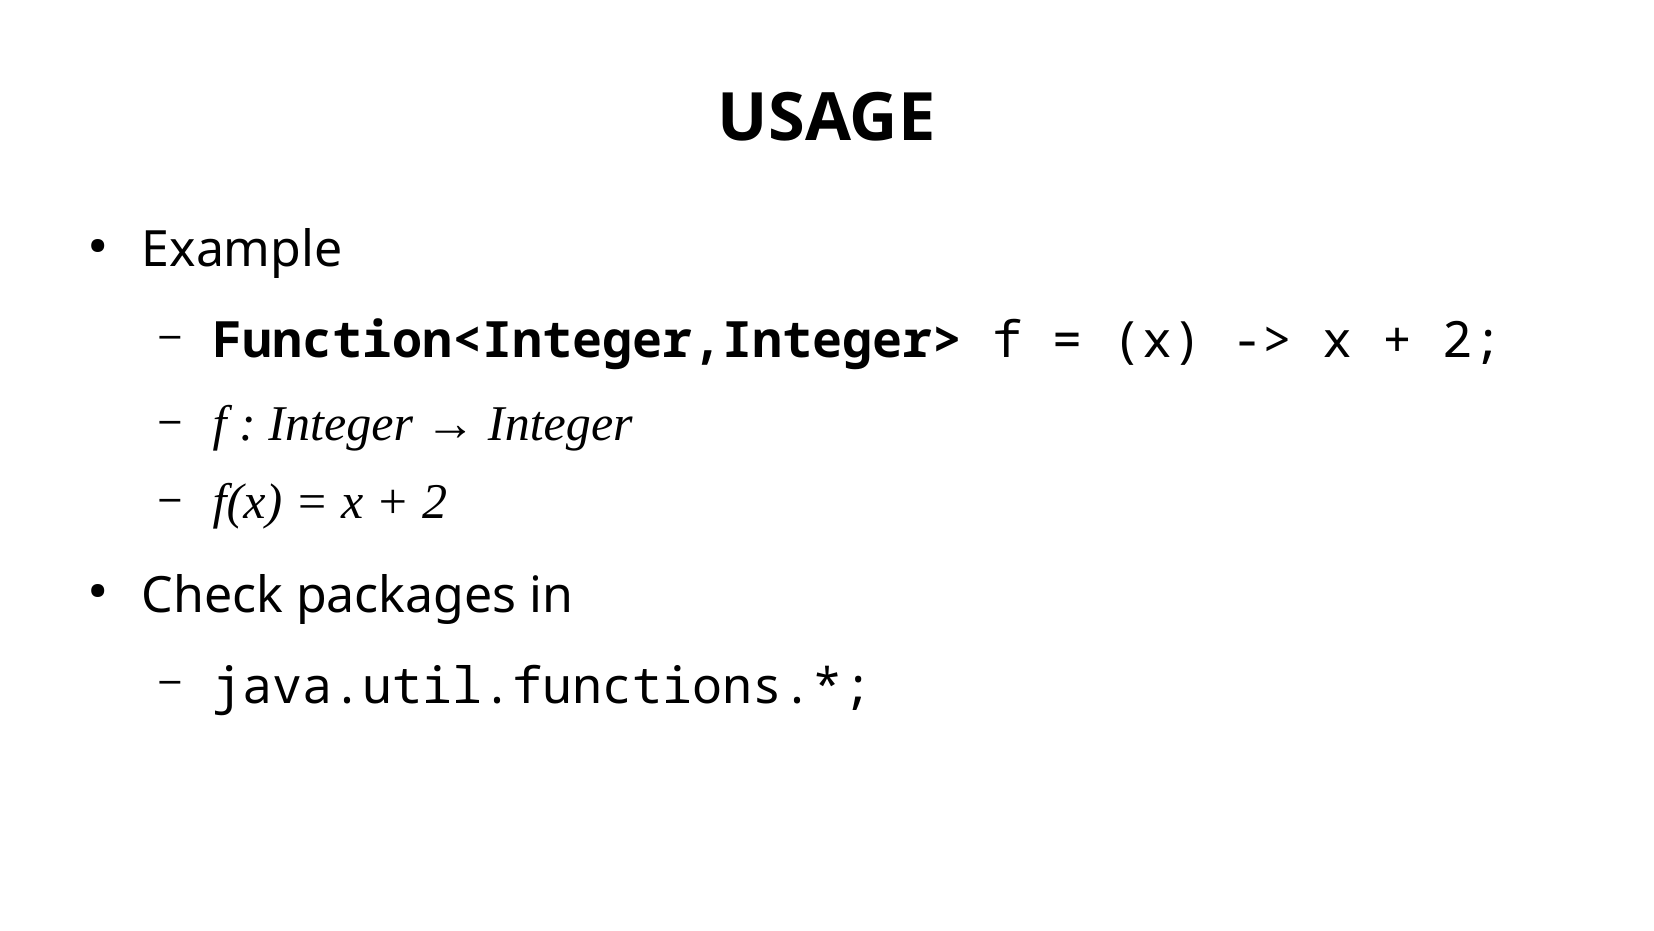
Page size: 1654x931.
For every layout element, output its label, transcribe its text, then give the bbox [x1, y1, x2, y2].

title USAGE [82, 36, 1571, 193]
list Example Function<Integer,Integer> f = (x) -> x + 2; f : Integer → Integer f(x) = x + 2 Check packages in java.util.functions.*; [70, 212, 1560, 752]
